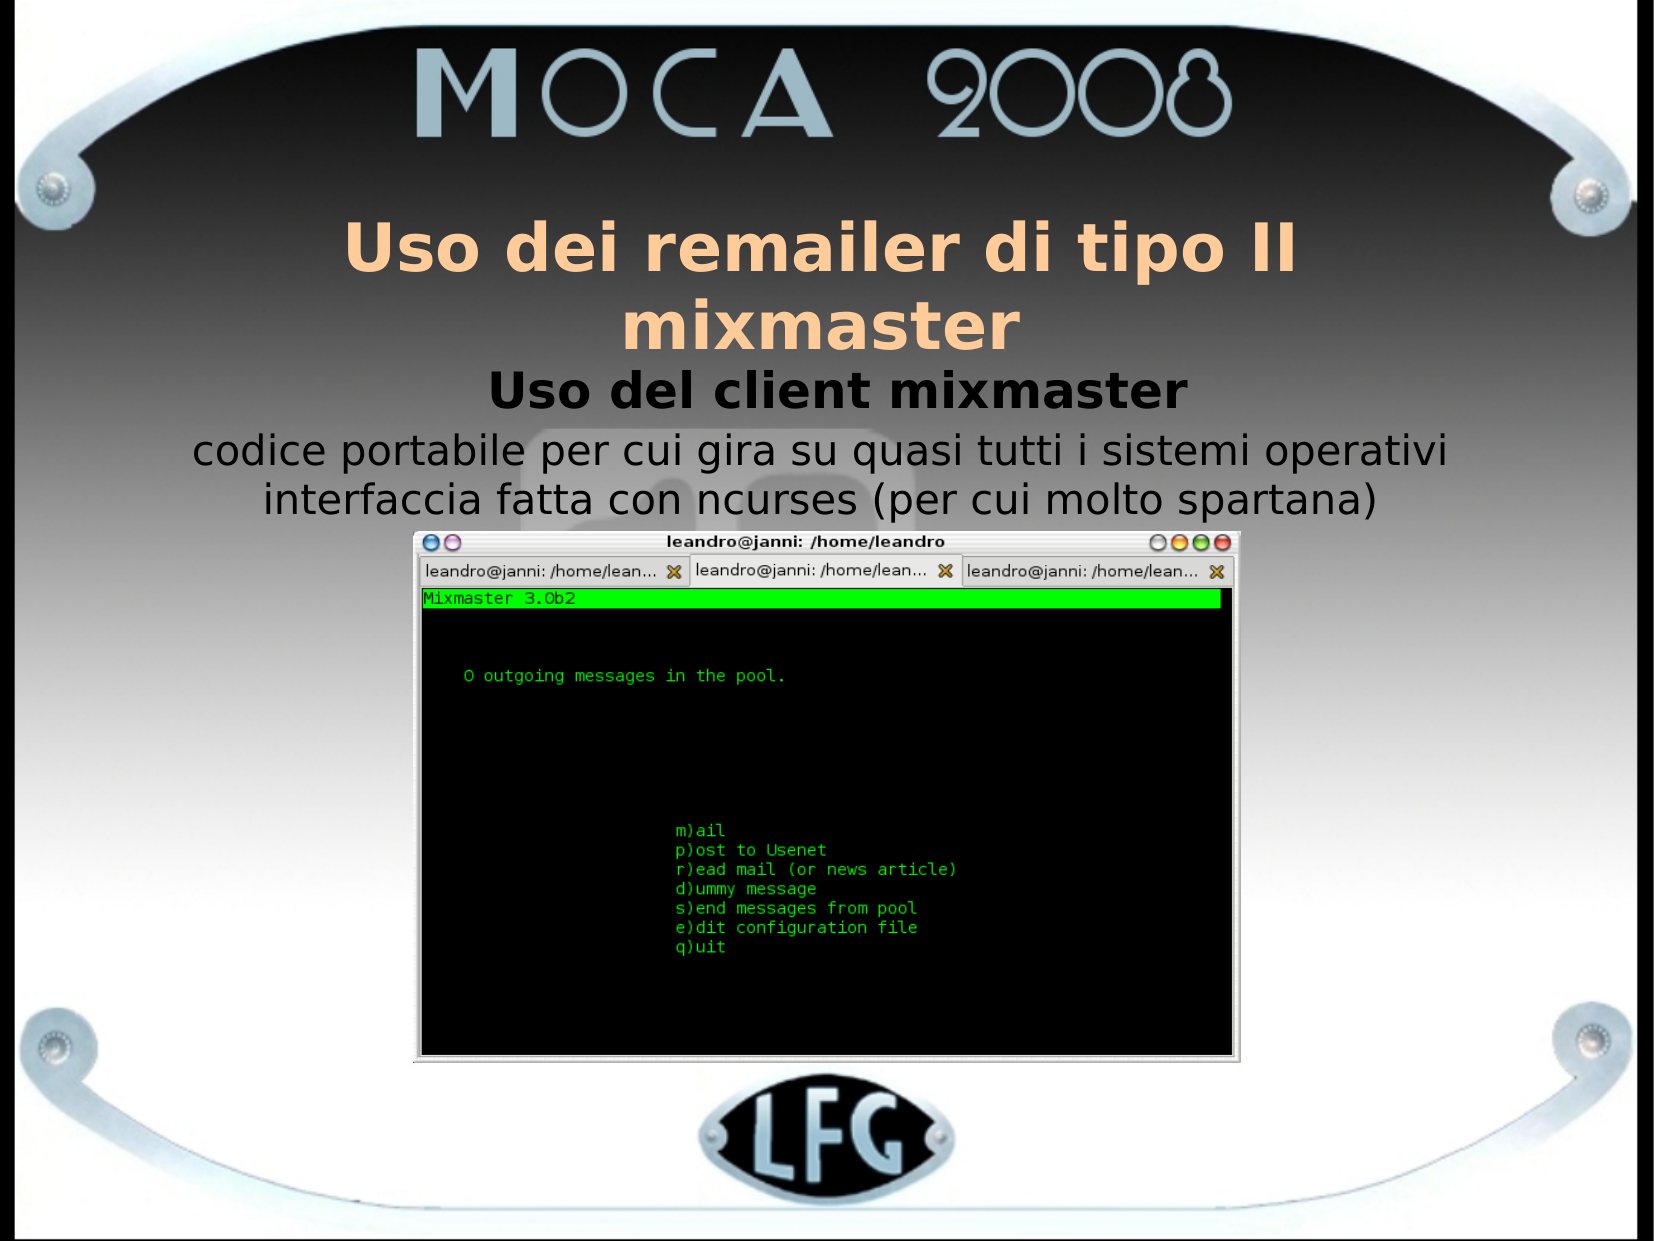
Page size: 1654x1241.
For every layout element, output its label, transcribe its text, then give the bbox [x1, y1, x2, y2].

text_box codice portabile per cui gira su quasi tutti i sistemi operativi interfaccia fatta con ncurses (per cui molto spartana) [177, 419, 1465, 532]
picture [0, 0, 1654, 1241]
title Uso dei remailer di tipo II mixmaster [76, 191, 1565, 384]
text_box Uso del client mixmaster [472, 354, 1204, 419]
